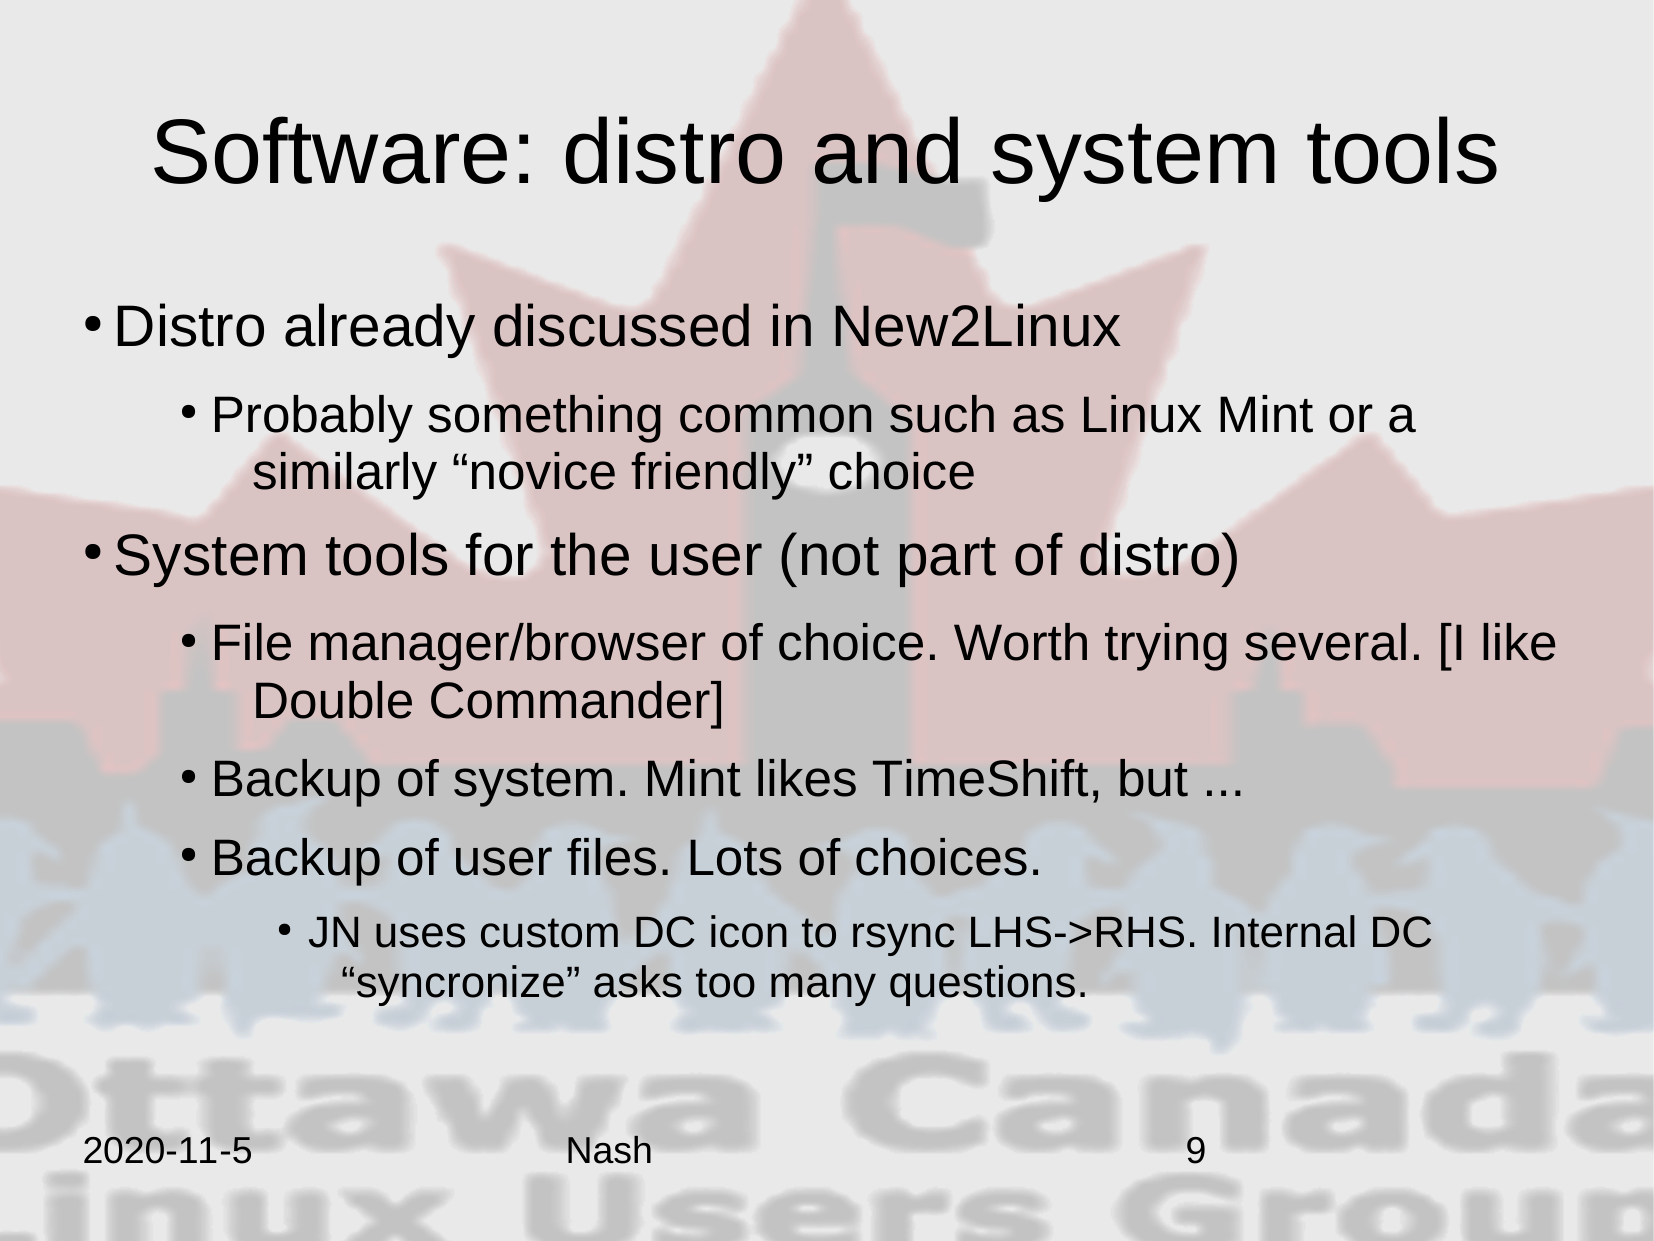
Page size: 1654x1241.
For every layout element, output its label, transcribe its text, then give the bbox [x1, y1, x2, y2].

title Software: distro and system tools [82, 49, 1570, 256]
list Distro already discussed in New2Linux Probably something common such as Linux Mint or a similarly “novice friendly” choice System tools for the user (not part of distro) File manager/browser of choice. Worth trying several. [I like Double Commander] Backup of system. Mint likes TimeShift, but ... Backup of user files. Lots of choices. JN uses custom DC icon to rsync LHS->RHS. Internal DC “syncronize” asks too many questions. [82, 290, 1570, 1009]
picture [0, 0, 1654, 1241]
